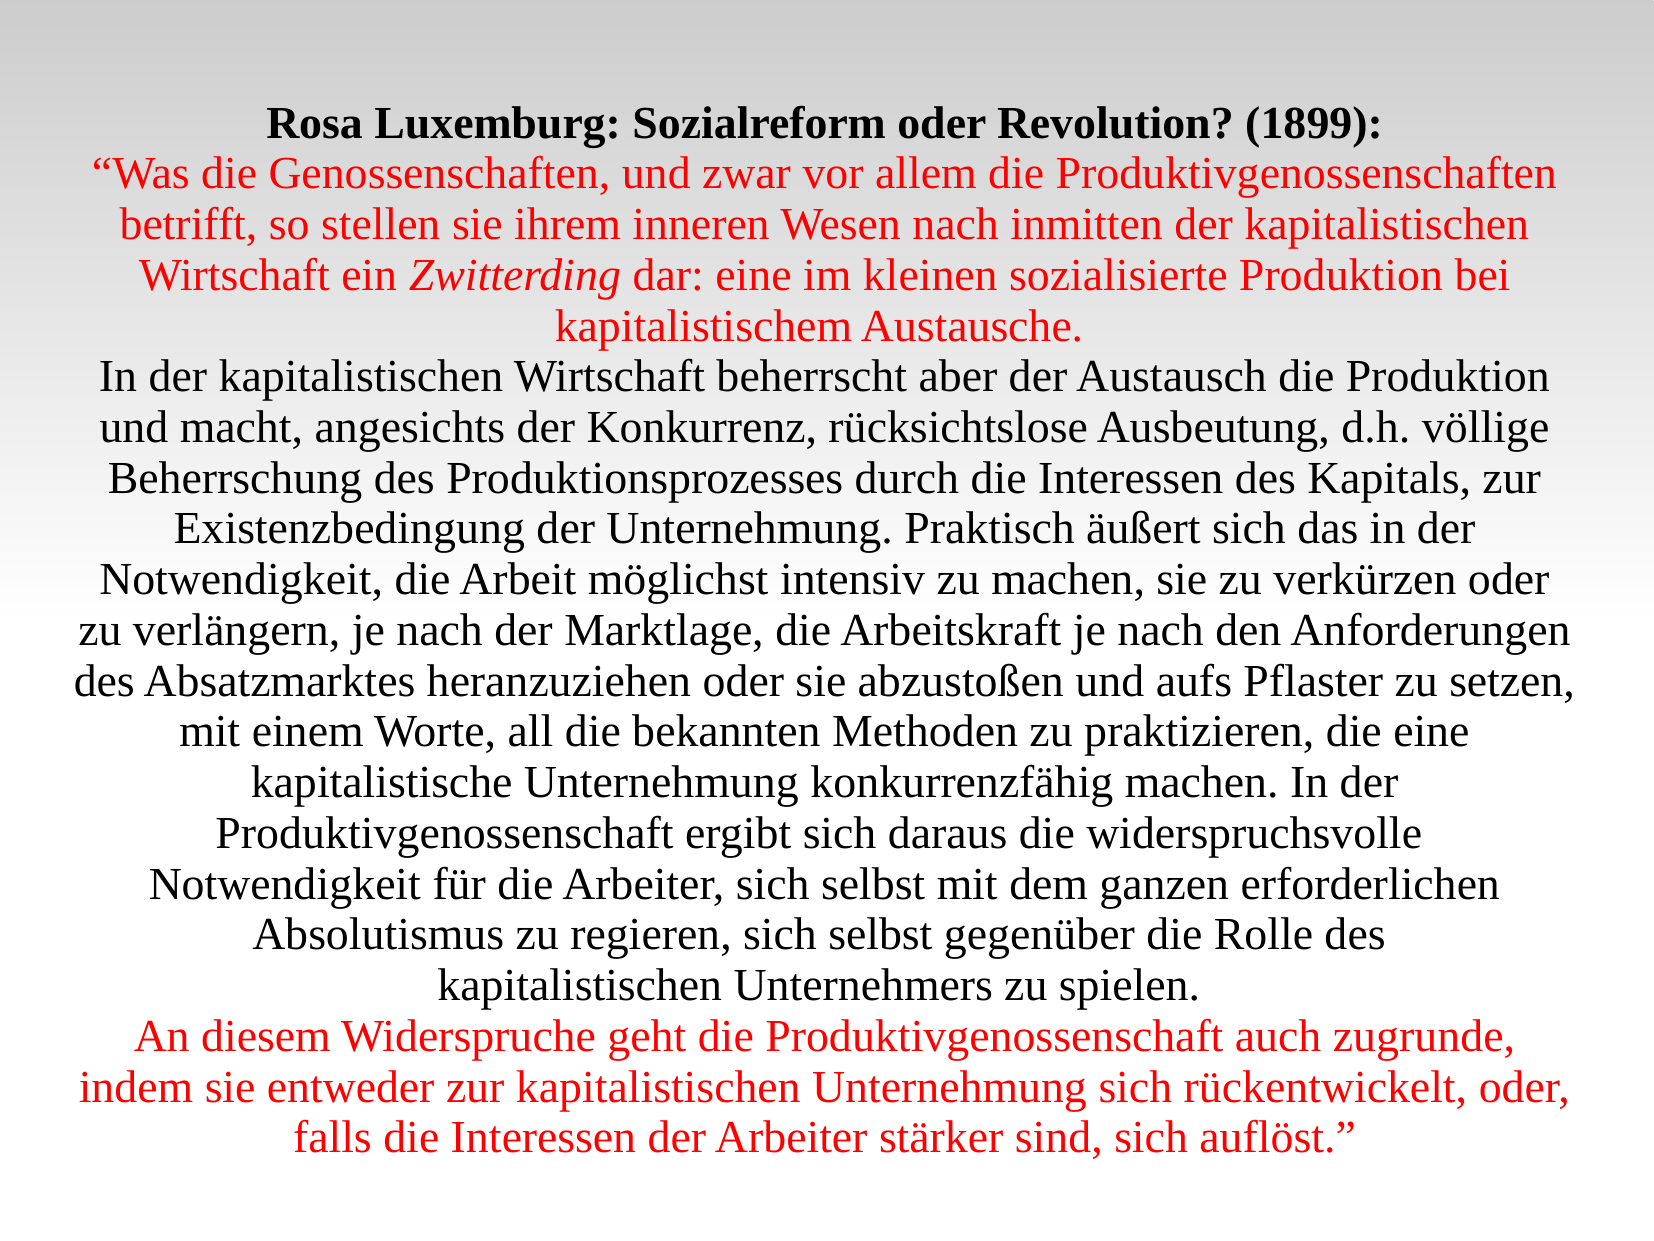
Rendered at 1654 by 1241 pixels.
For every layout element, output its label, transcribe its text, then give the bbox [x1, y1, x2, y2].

text_box Rosa Luxemburg: Sozialreform oder Revolution? (1899): “Was die Genossenschaften, und zwar vor allem die Produktivgenossenschaften betrifft, so stellen sie ihrem inneren Wesen nach inmitten der kapitalistischen Wirtschaft ein Zwitterding dar: eine im kleinen sozialisierte Produktion bei kapitalistischem Austausche. In der kapitalistischen Wirtschaft beherrscht aber der Austausch die Produktion und macht, angesichts der Konkurrenz, rücksichtslose Ausbeutung, d.h. völlige Beherrschung des Produktionsprozesses durch die Interessen des Kapitals, zur Existenzbedingung der Unternehmung. Praktisch äußert sich das in der Notwendigkeit, die Arbeit möglichst intensiv zu machen, sie zu verkürzen oder zu verlängern, je nach der Marktlage, die Arbeitskraft je nach den Anforderungen des Absatzmarktes heranzuziehen oder sie abzustoßen und aufs Pflaster zu setzen, mit einem Worte, all die bekannten Methoden zu praktizieren, die eine kapitalistische Unternehmung konkurrenzfähig machen. In der Produktivgenossenschaft ergibt sich daraus die widerspruchsvolle Notwendigkeit für die Arbeiter, sich selbst mit dem ganzen erforderlichen Absolutismus zu regieren, sich selbst gegenüber die Rolle des kapitalistischen Unternehmers zu spielen. An diesem Widerspruche geht die Produktivgenossenschaft auch zugrunde, indem sie entweder zur kapitalistischen Unternehmung sich rückentwickelt, oder, falls die Interessen der Arbeiter stärker sind, sich auflöst.” [59, 90, 1595, 1171]
